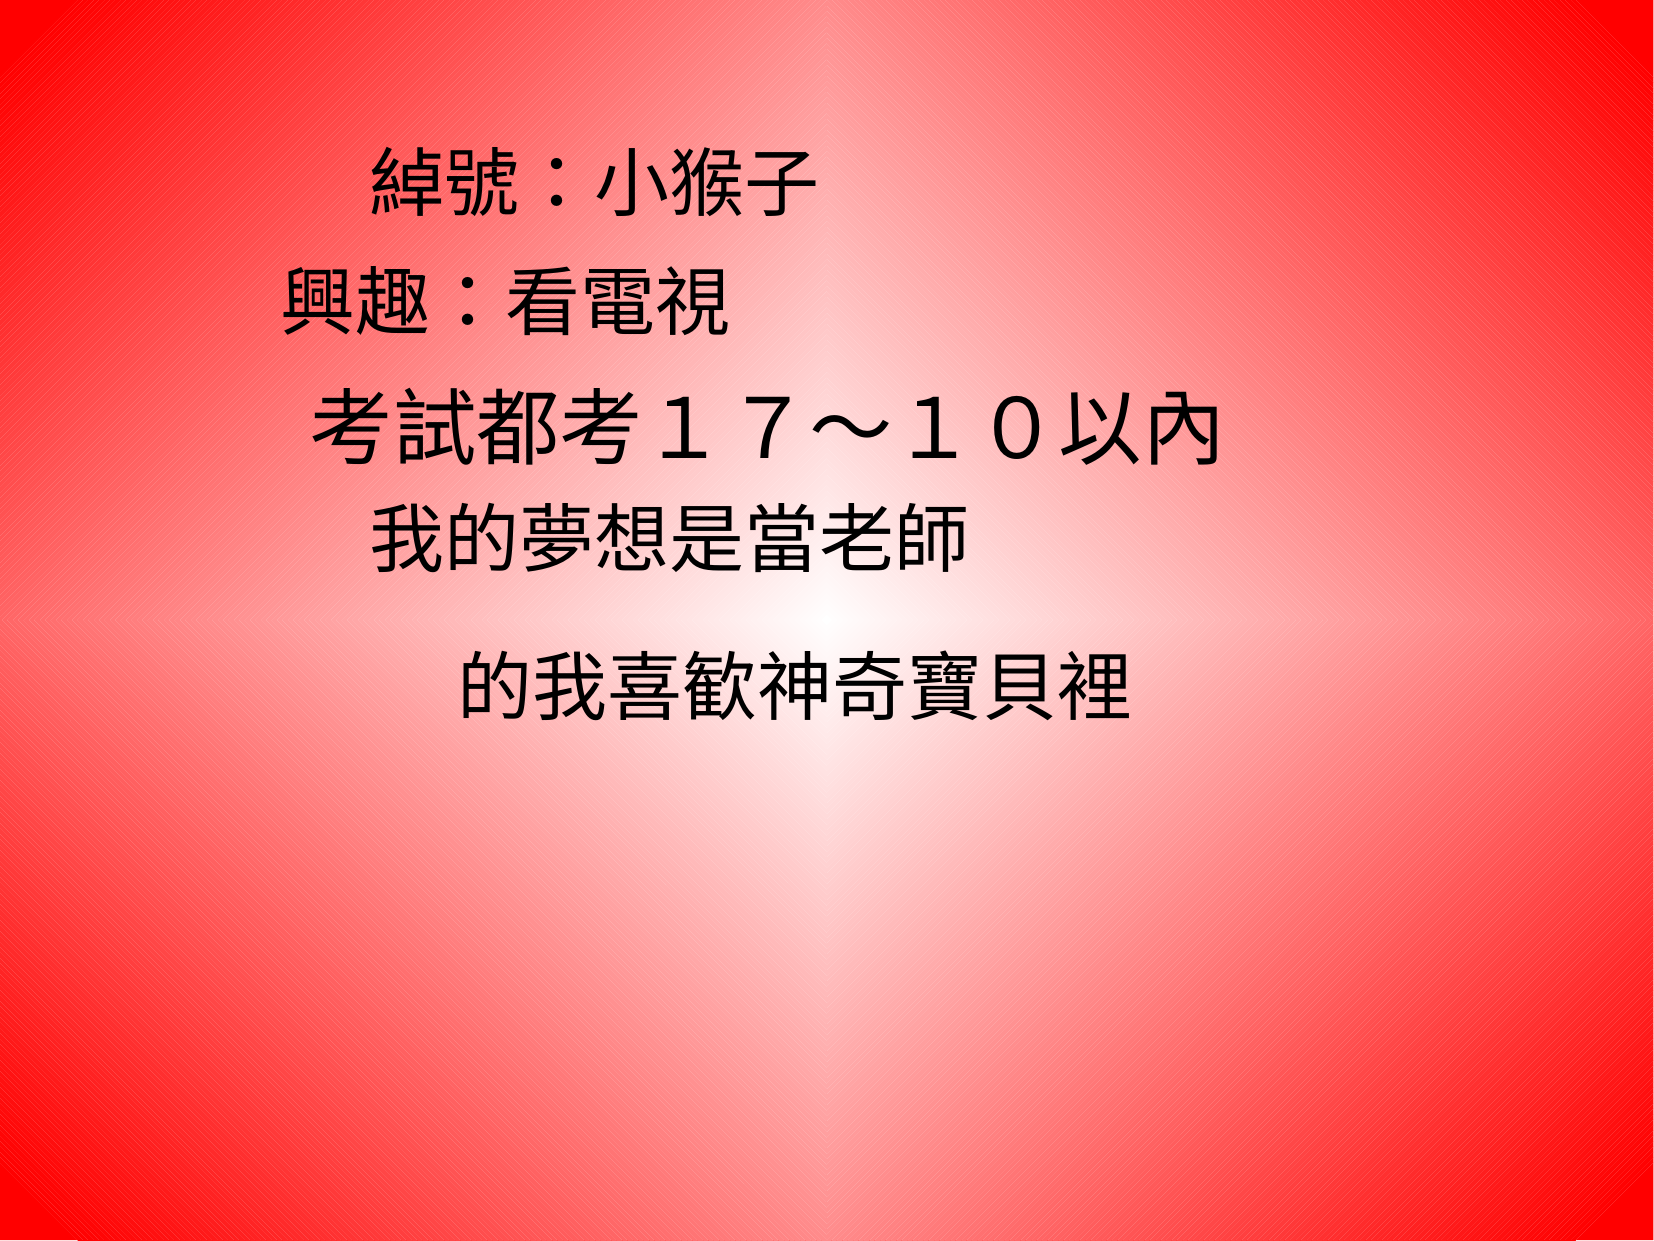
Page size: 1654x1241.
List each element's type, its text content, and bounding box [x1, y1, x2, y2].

text_box 我的夢想是當老師 [354, 472, 1004, 563]
text_box 興趣：看電視 [265, 234, 1388, 325]
text_box 的我喜歓神奇寶貝裡 [442, 620, 1211, 710]
text_box 考試都考１７～１０以內 [295, 354, 1536, 453]
text_box 綽號：小猴子 [354, 115, 1211, 237]
